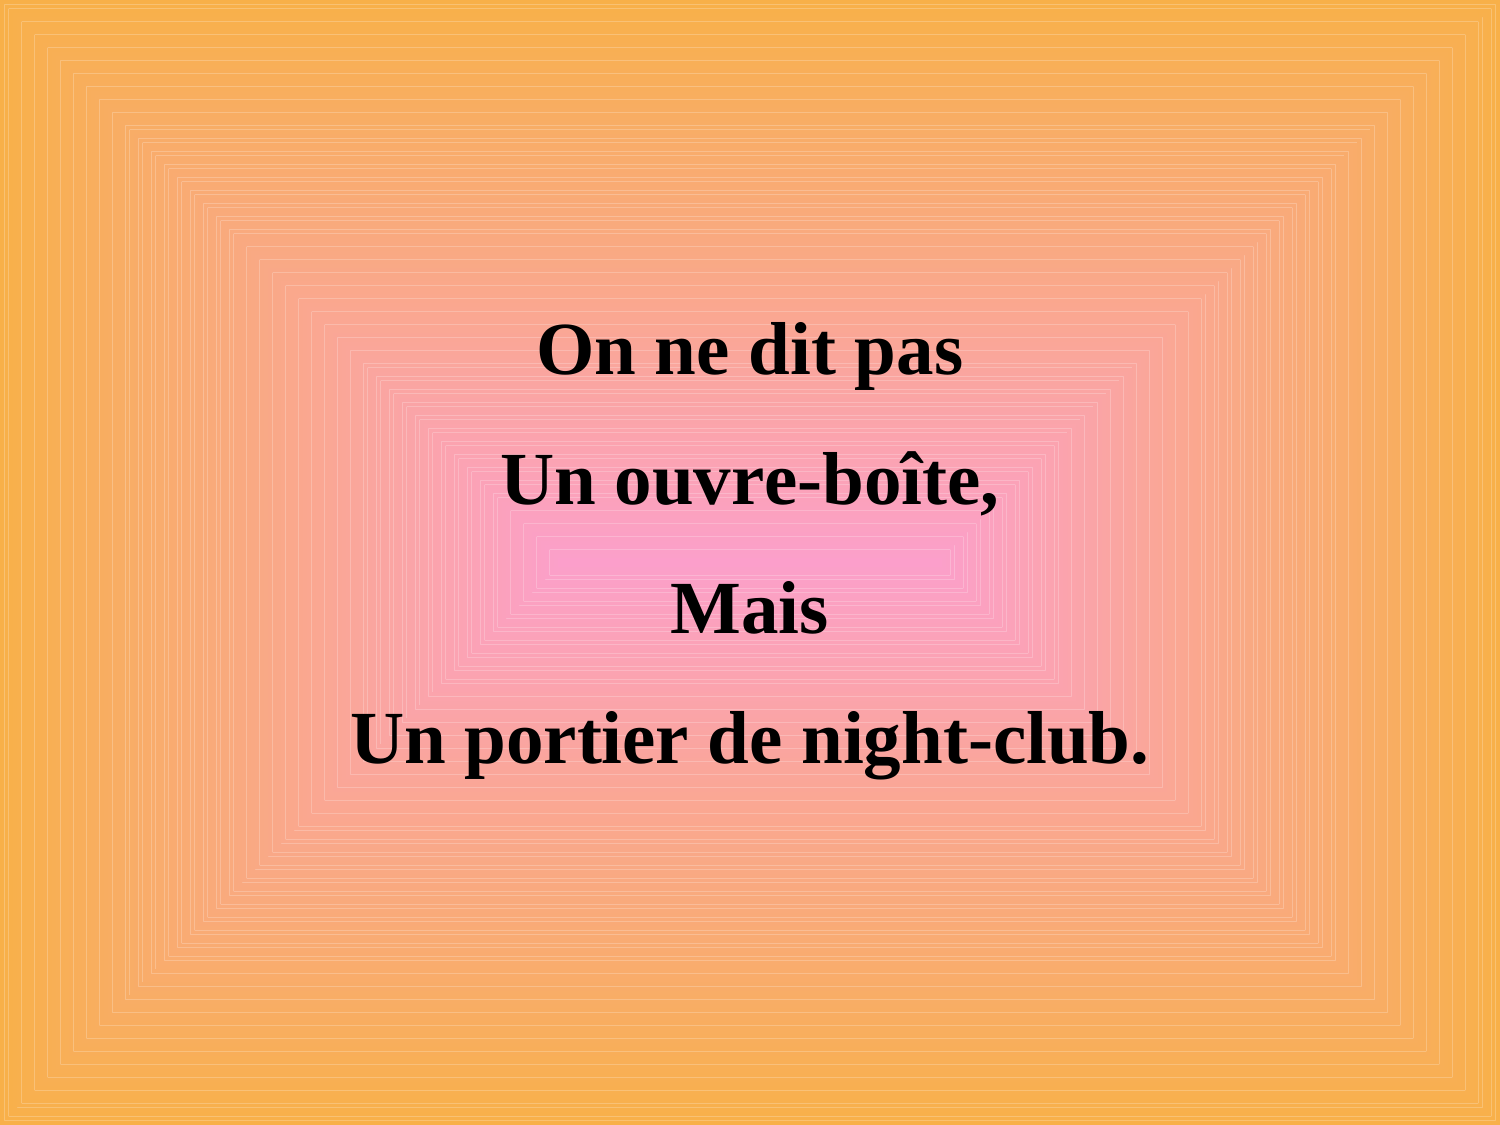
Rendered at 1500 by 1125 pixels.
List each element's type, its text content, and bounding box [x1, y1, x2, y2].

text_box On ne dit pas Un ouvre-boîte, Mais Un portier de night-club. [335, 299, 1165, 788]
